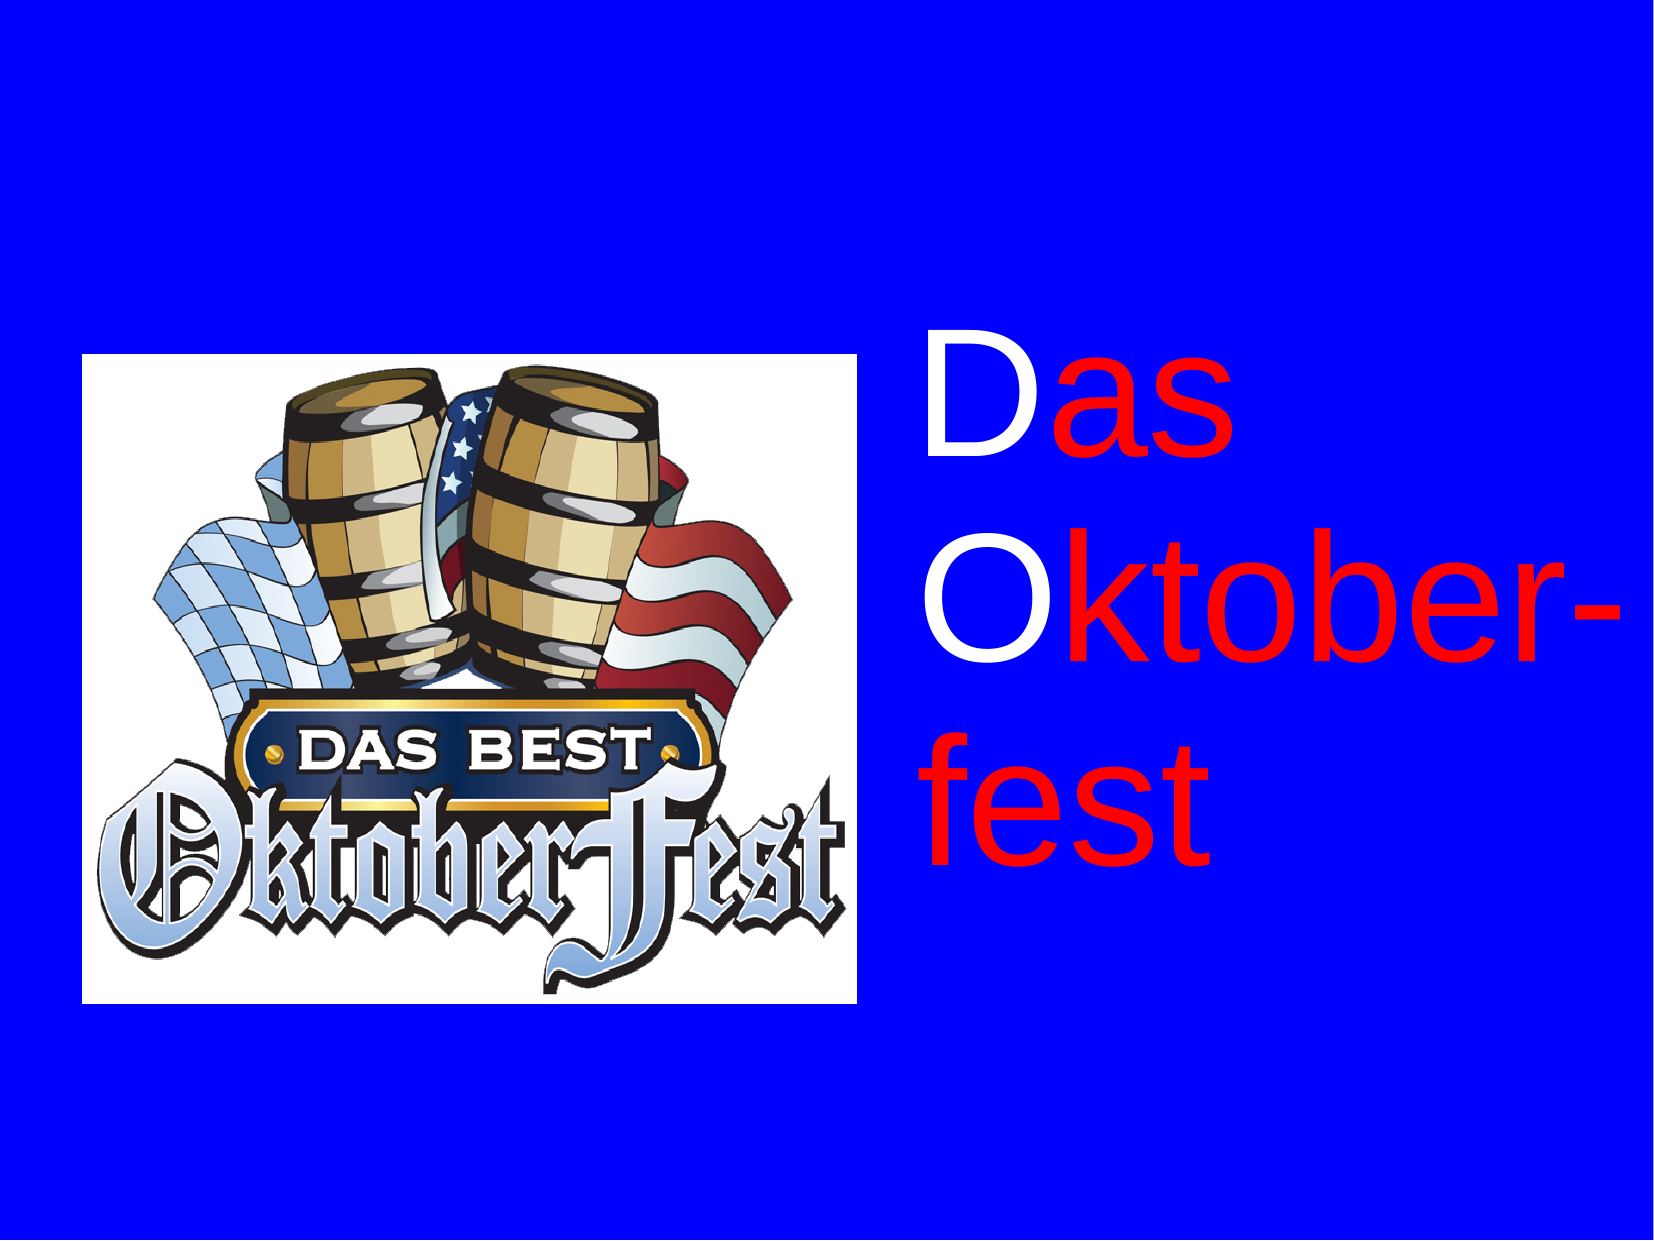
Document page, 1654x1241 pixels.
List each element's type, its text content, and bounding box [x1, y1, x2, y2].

list Das Oktober-fest [845, 290, 1654, 1109]
picture [82, 354, 857, 1004]
